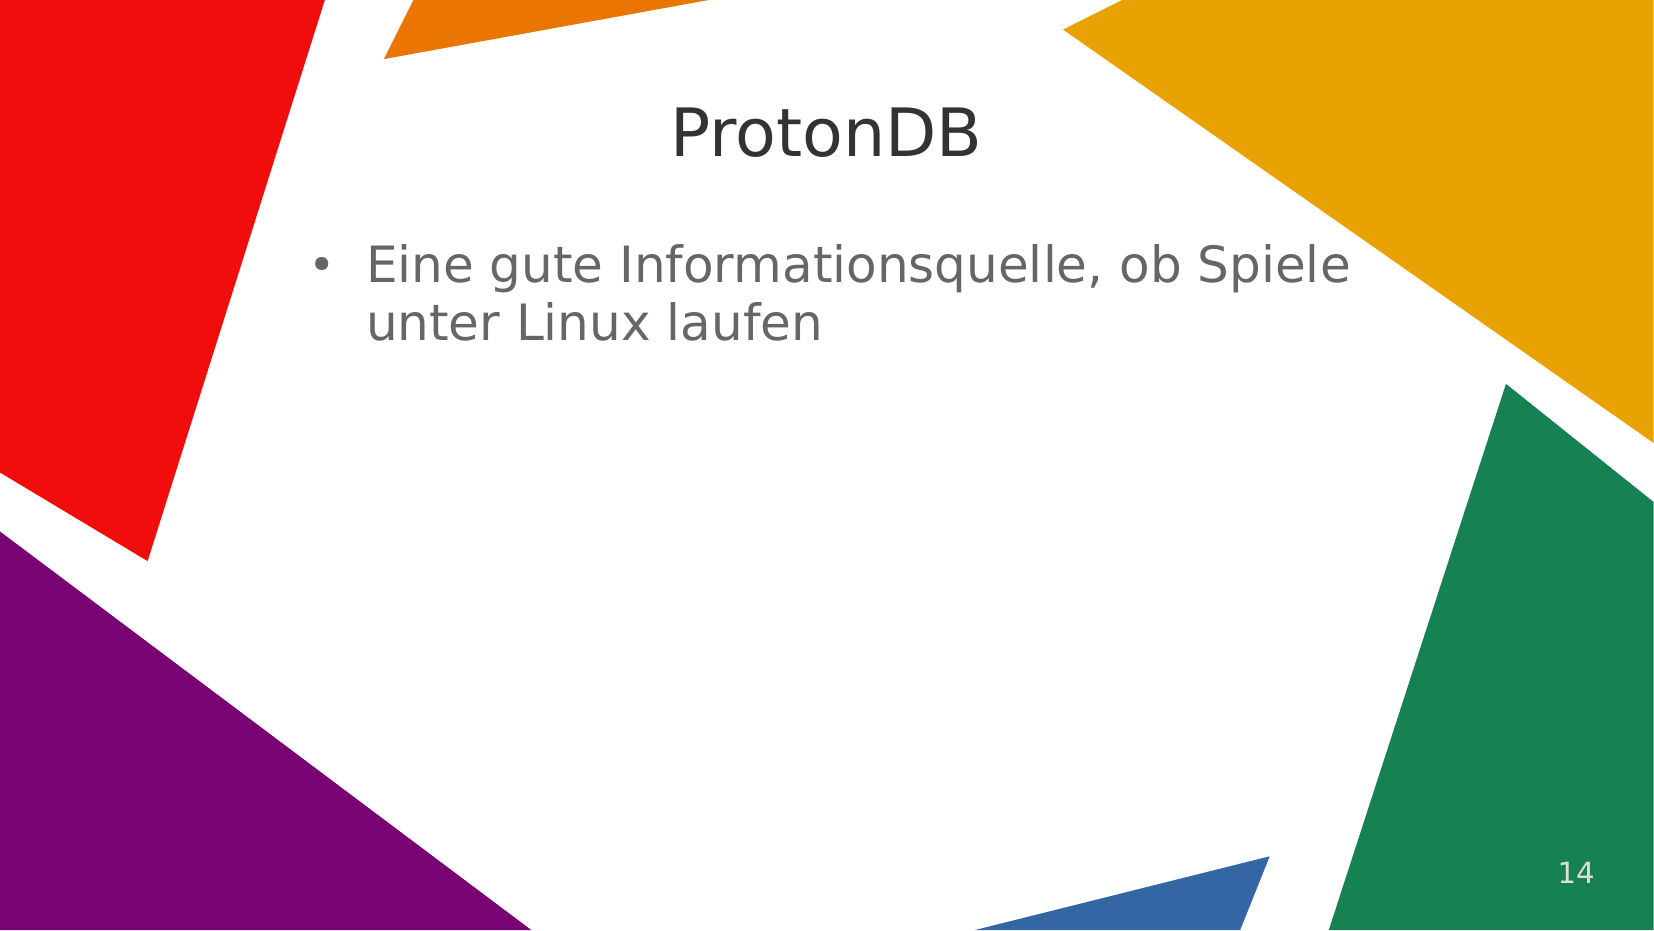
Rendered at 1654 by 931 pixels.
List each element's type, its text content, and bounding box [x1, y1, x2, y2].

title ProtonDB [295, 59, 1359, 207]
list Eine gute Informationsquelle, ob Spiele unter Linux laufen [295, 236, 1359, 827]
